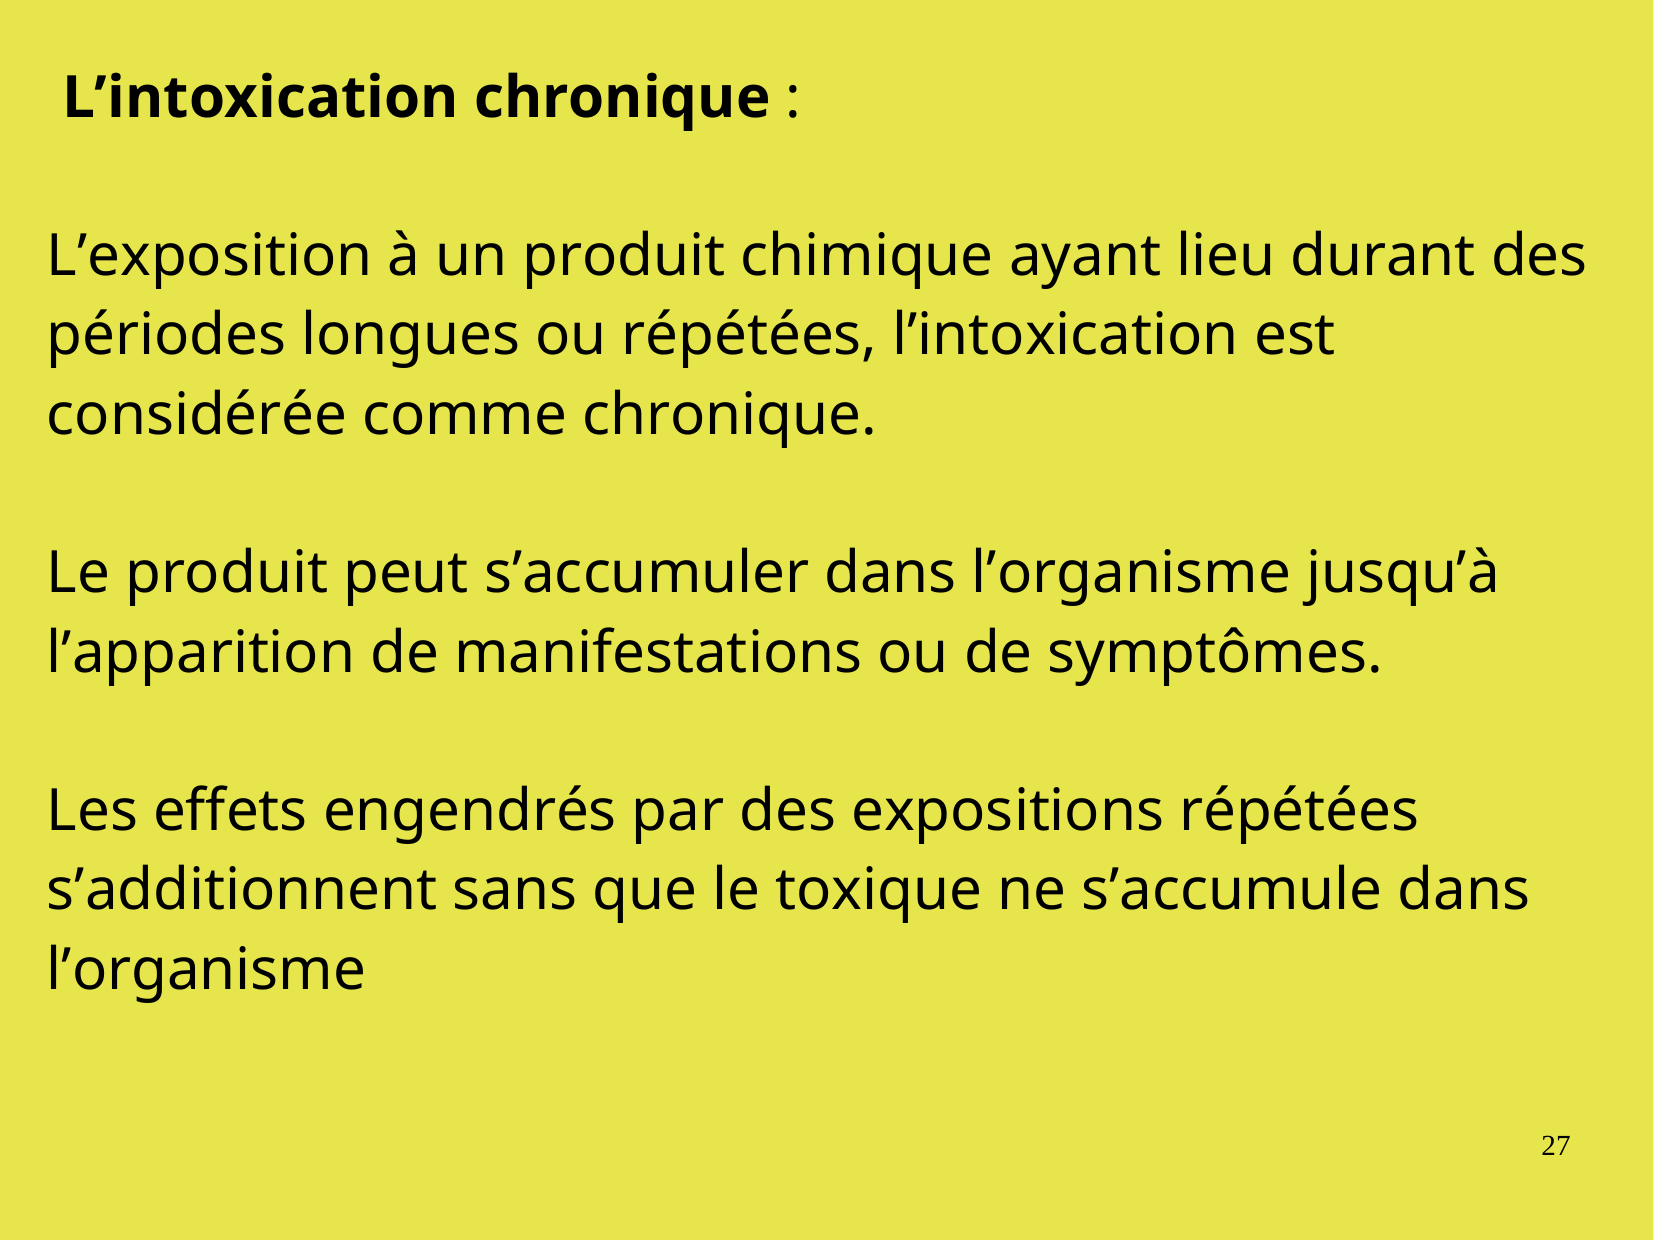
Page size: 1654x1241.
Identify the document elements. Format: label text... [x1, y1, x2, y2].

text_box L’intoxication chronique : L’exposition à un produit chimique ayant lieu durant des périodes longues ou répétées, l’intoxication est considérée comme chronique. Le produit peut s’accumuler dans l’organisme jusqu’à l’apparition de manifestations ou de symptômes. Les effets engendrés par des expositions répétées s’additionnent sans que le toxique ne s’accumule dans l’organisme [32, 47, 1626, 1146]
